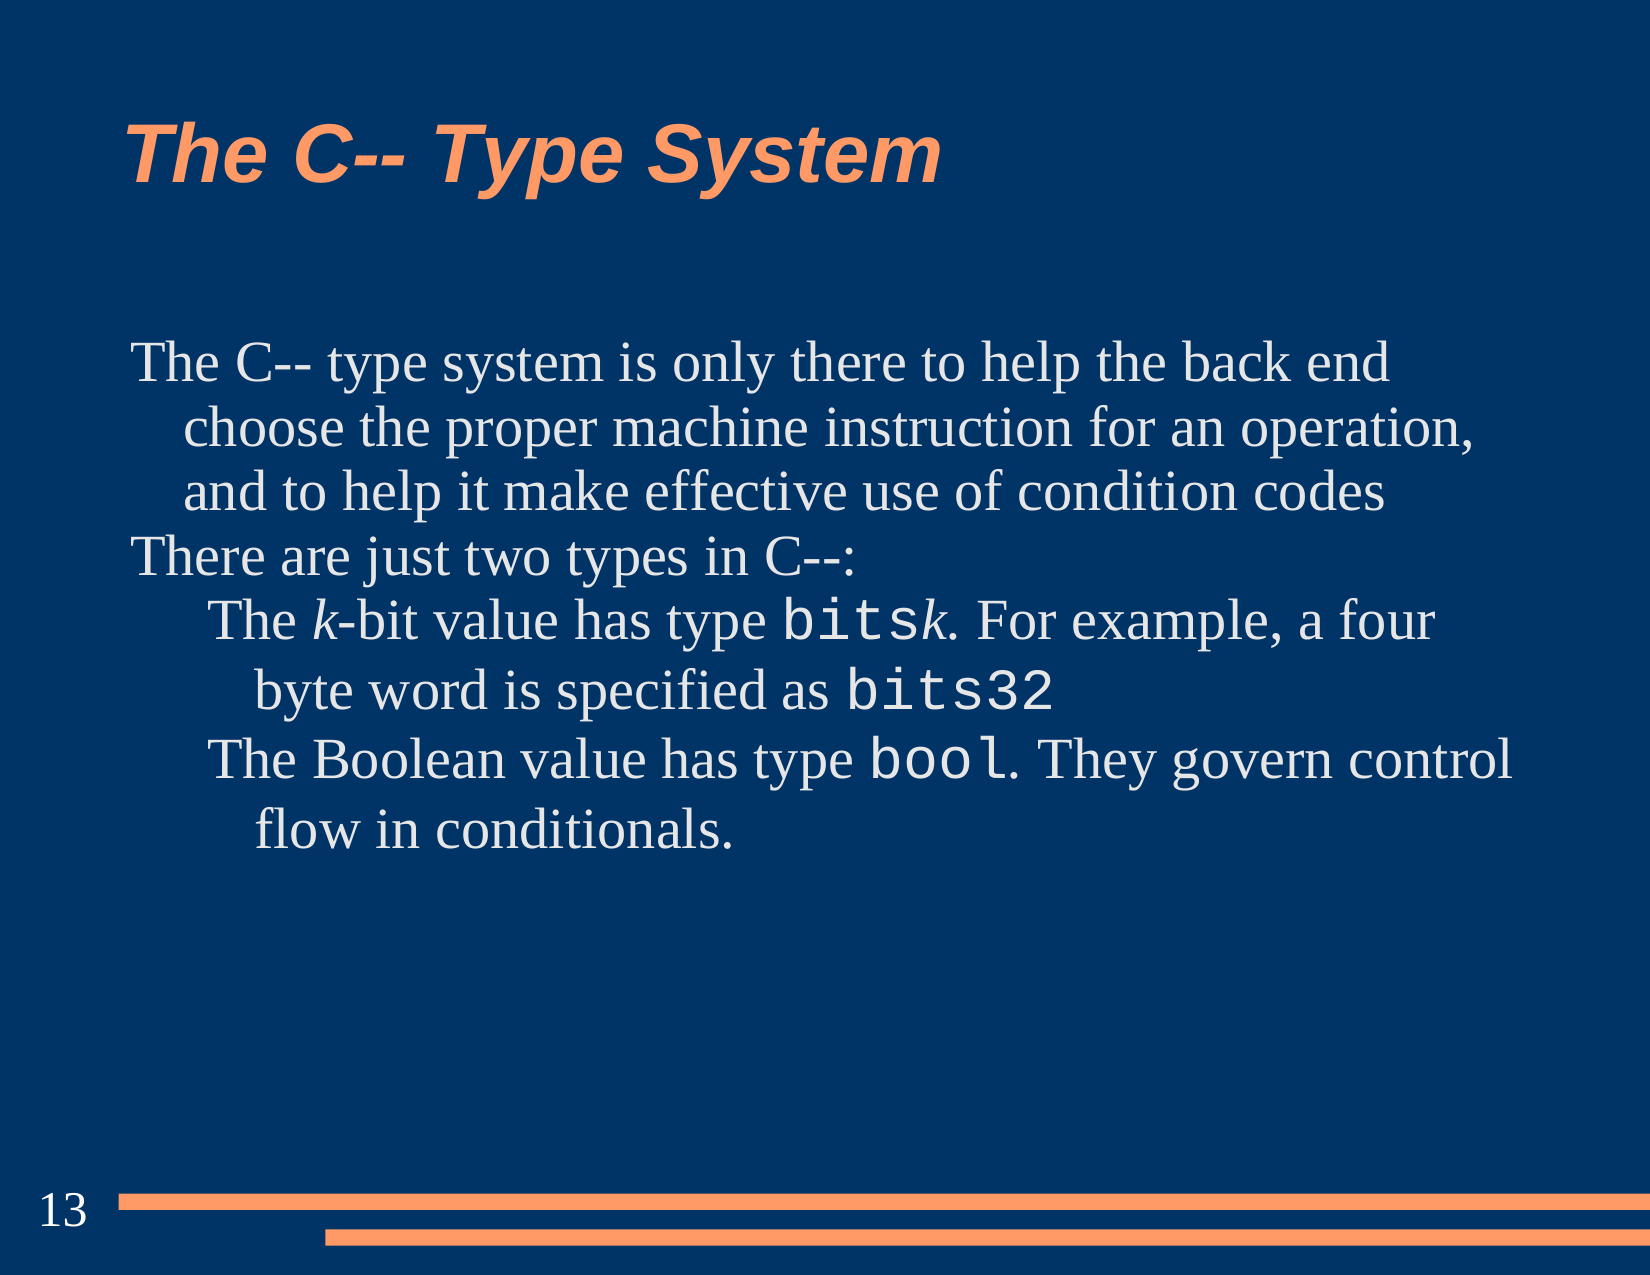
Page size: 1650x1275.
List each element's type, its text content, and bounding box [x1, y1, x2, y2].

text_box 13 [37, 1182, 88, 1238]
list The C-- type system is only there to help the back end choose the proper machine instruction for an operation, and to help it make effective use of condition codes There are just two types in C--: The k-bit value has type bitsk. For example, a four byte word is specified as bits32 The Boolean value has type bool. They govern control flow in conditionals. [112, 329, 1549, 1163]
title The C-- Type System [121, 47, 1531, 261]
